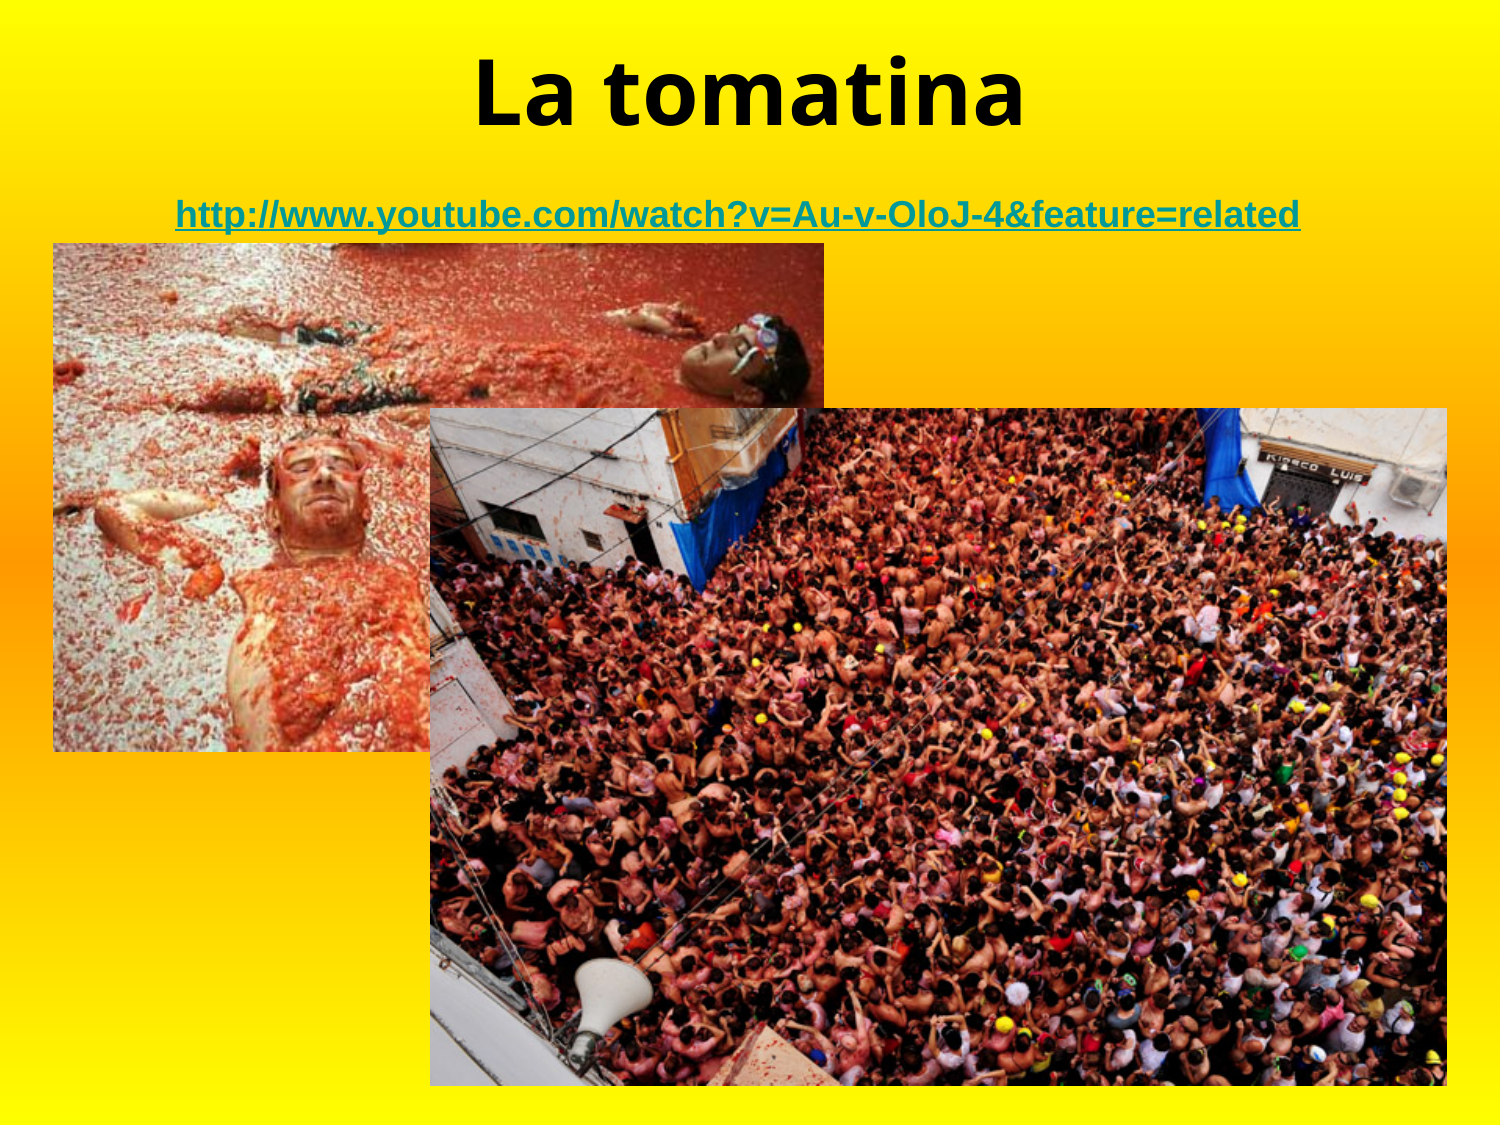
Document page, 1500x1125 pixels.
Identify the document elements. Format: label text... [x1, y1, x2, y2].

title La tomatina http://www.youtube.com/watch?v=Au-v-OloJ-4&feature=related [75, 45, 1425, 233]
picture [53, 243, 1447, 1086]
